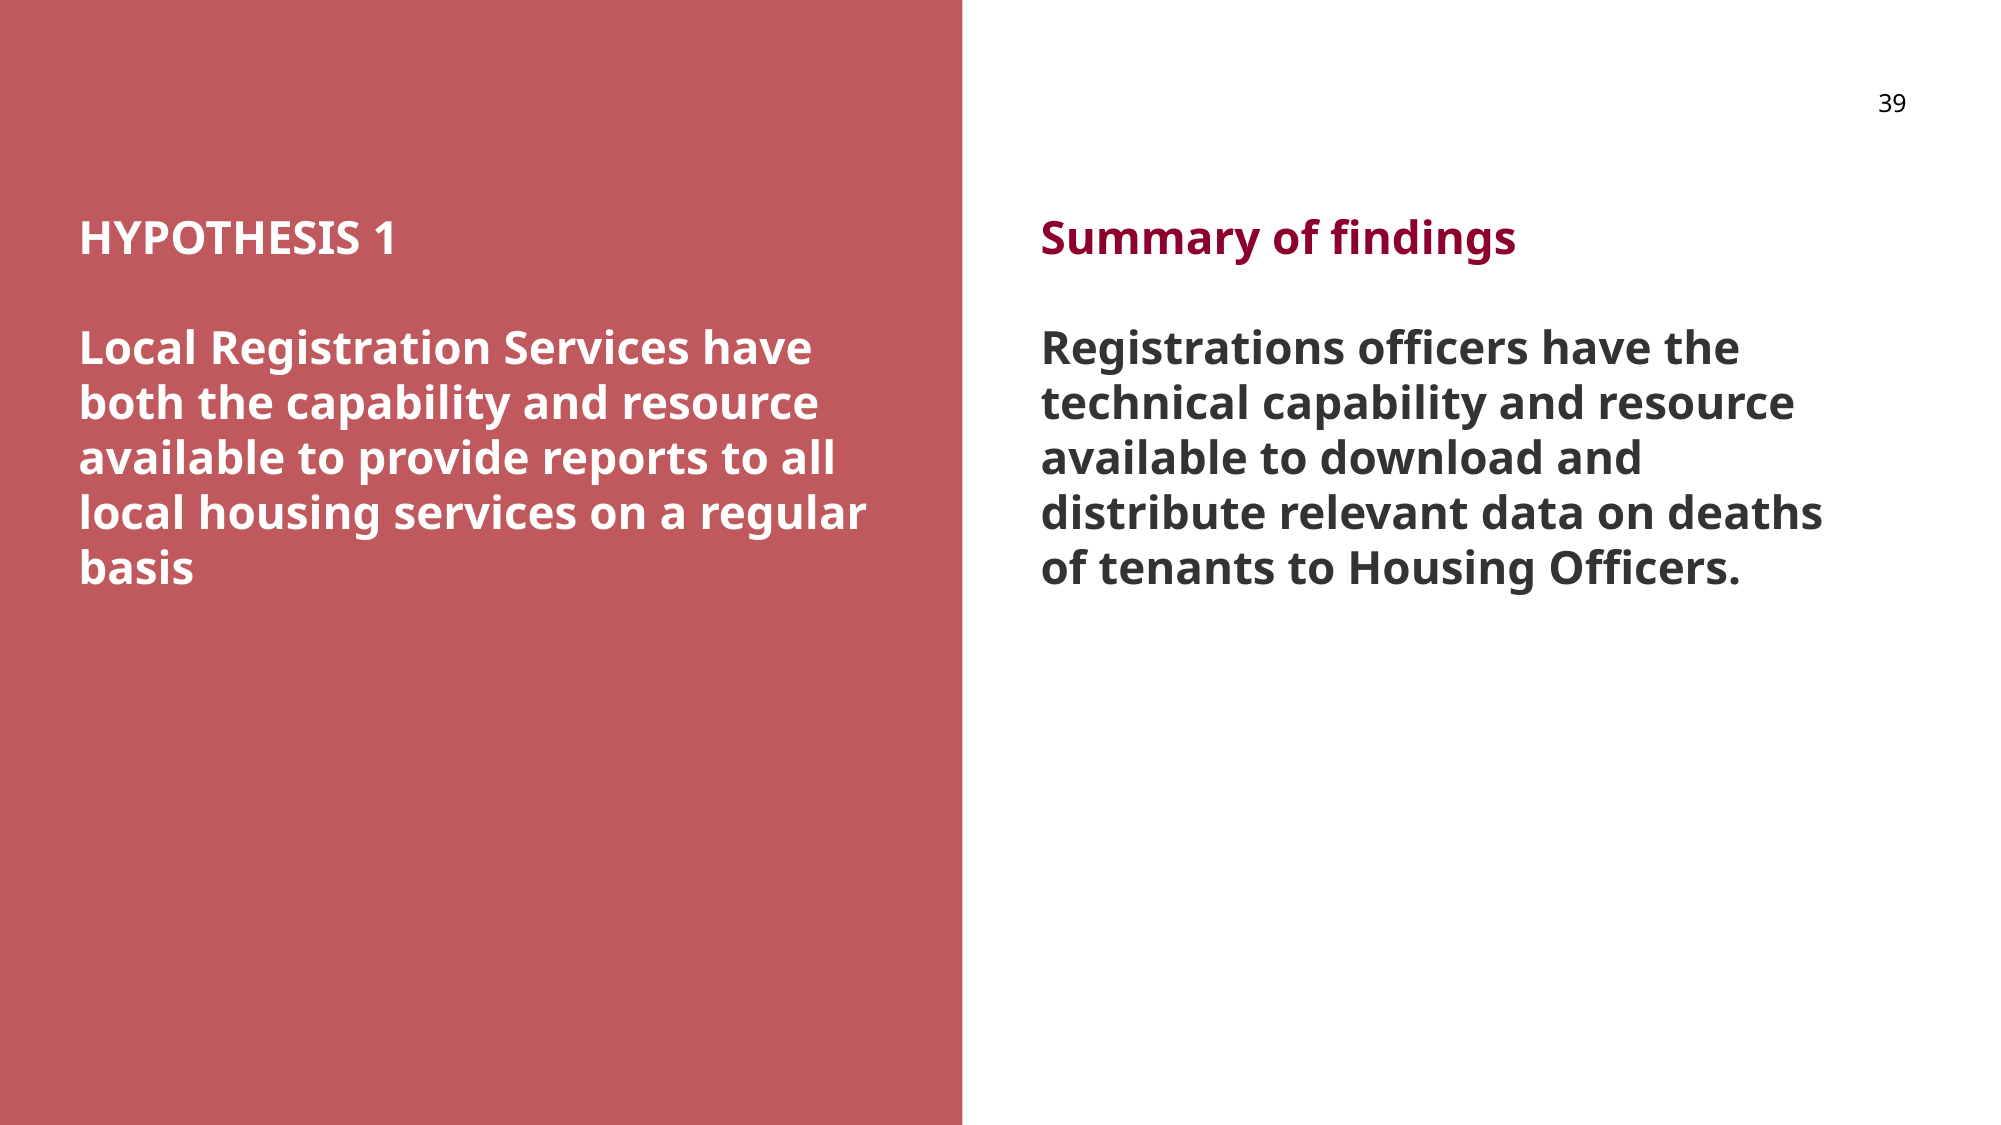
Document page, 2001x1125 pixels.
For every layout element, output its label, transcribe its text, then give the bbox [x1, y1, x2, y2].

text_box Summary of findings Registrations officers have the technical capability and resource available to download and distribute relevant data on deaths of tenants to Housing Officers. [1040, 208, 1827, 594]
slide_number <number> [1850, 87, 1907, 148]
text_box [0, 0, 963, 1125]
title HYPOTHESIS 1 Local Registration Services have both the capability and resource available to provide reports to all local housing services on a regular basis [78, 208, 885, 888]
